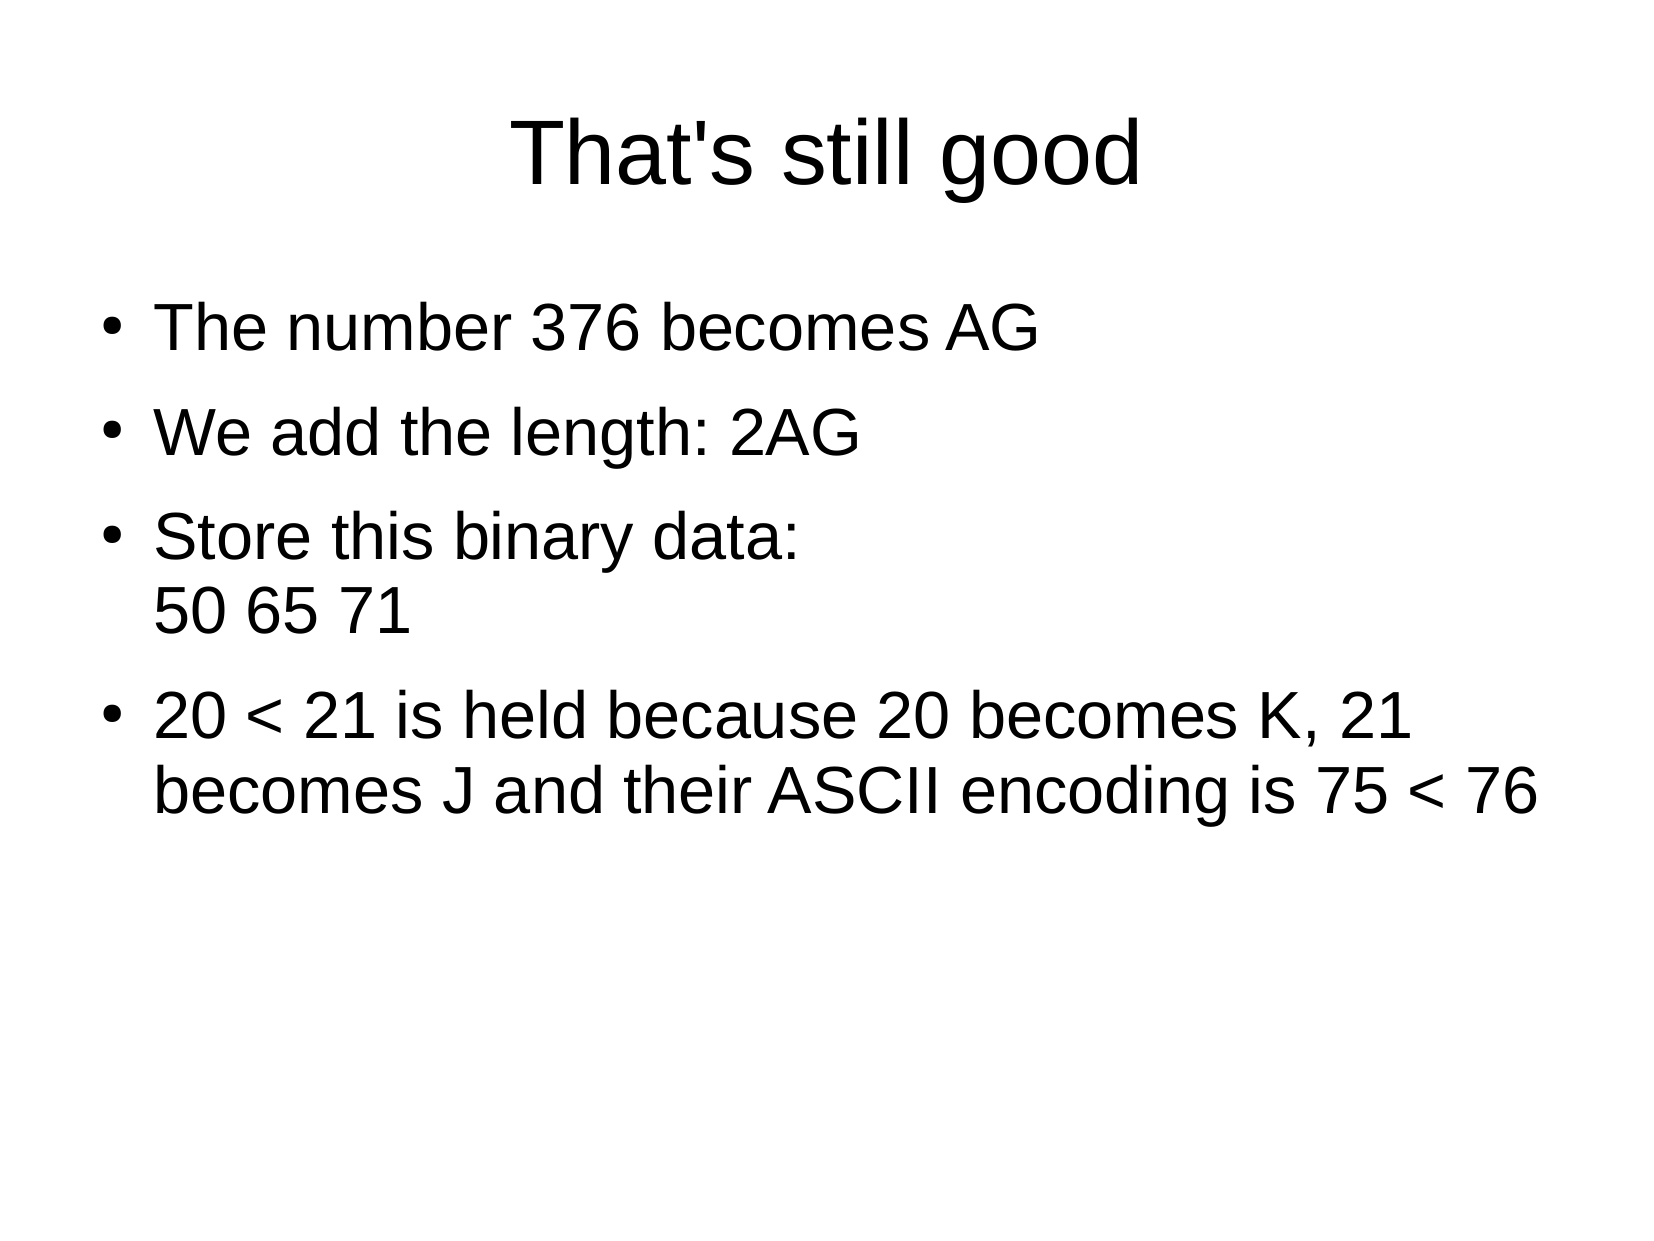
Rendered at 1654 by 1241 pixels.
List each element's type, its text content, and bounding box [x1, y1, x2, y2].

title That's still good [82, 49, 1571, 257]
list The number 376 becomes AG We add the length: 2AG Store this binary data: 50 65 71 20 < 21 is held because 20 becomes K, 21 becomes J and their ASCII encoding is 75 < 76 [82, 290, 1571, 1109]
